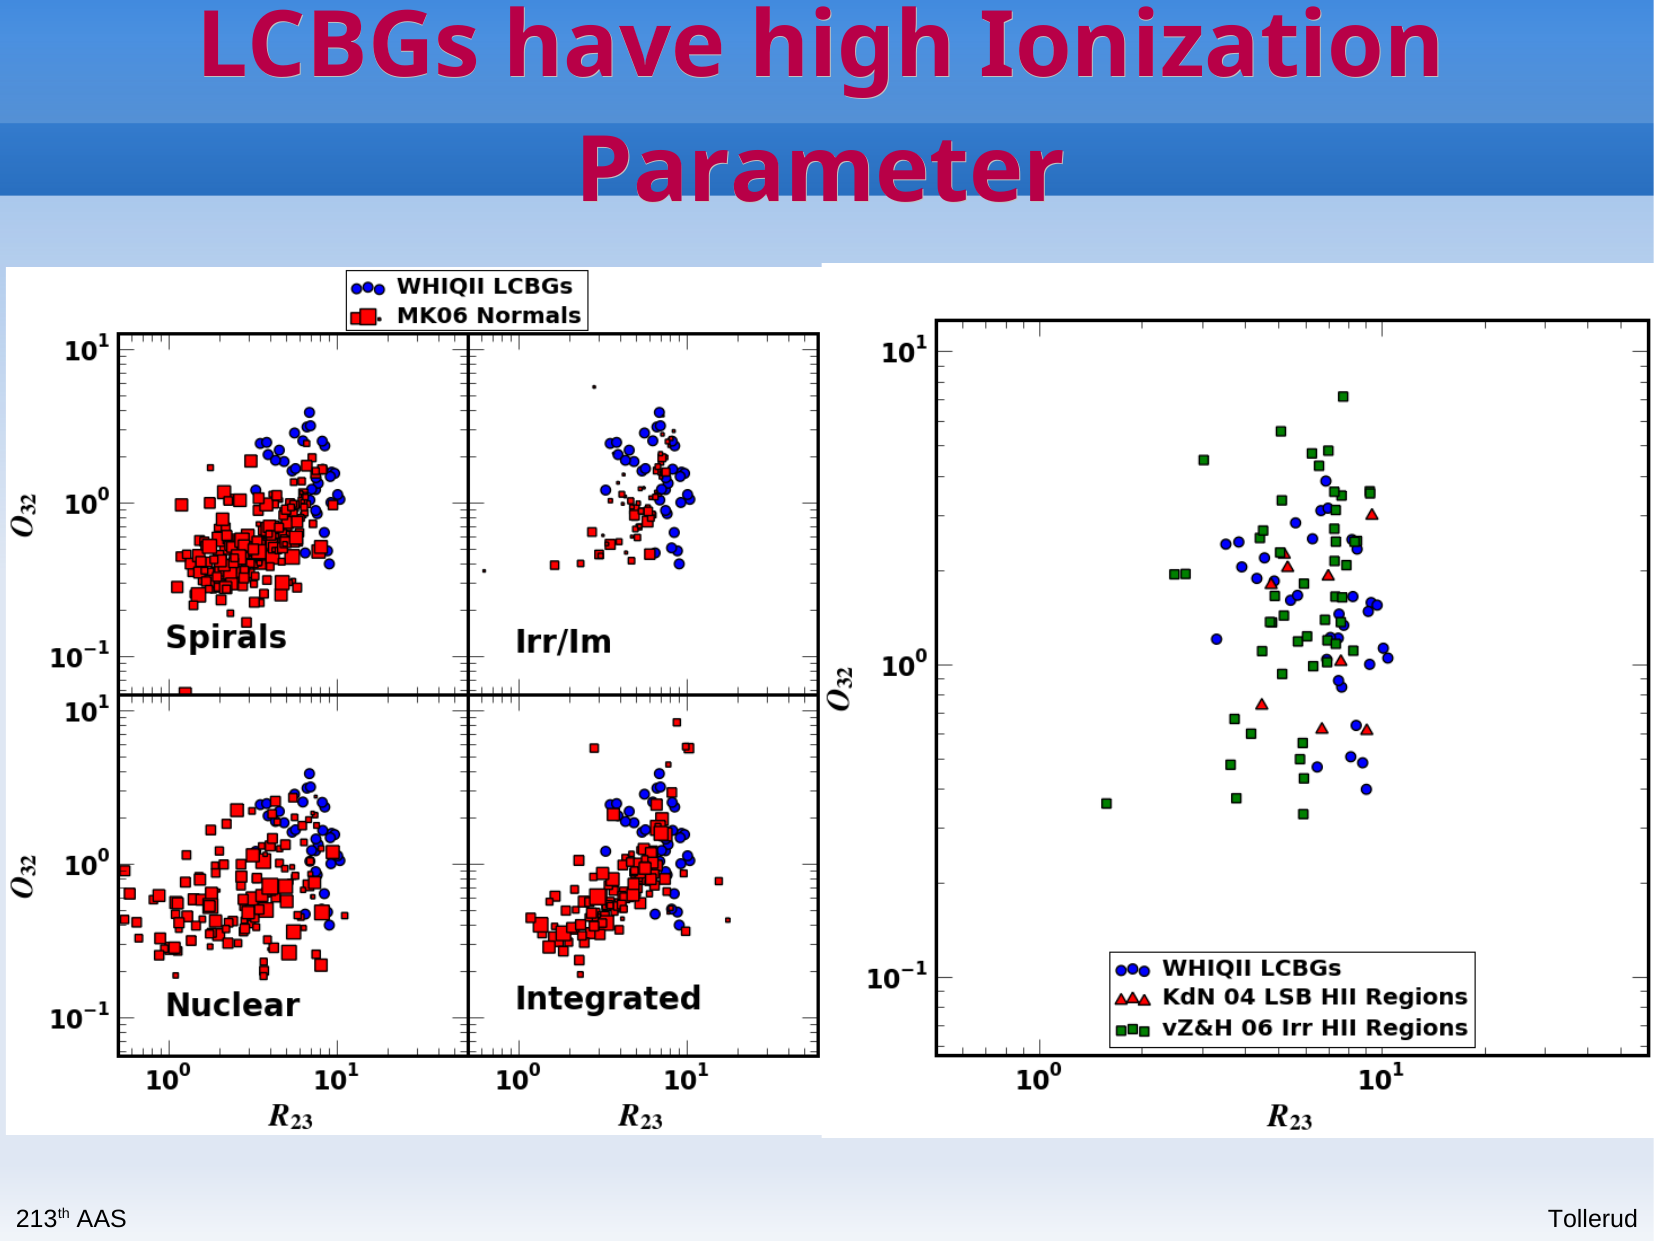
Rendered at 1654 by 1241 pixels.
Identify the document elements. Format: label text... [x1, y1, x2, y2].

picture [0, 0, 1654, 1241]
title LCBGs have high Ionization Parameter [76, 0, 1565, 216]
